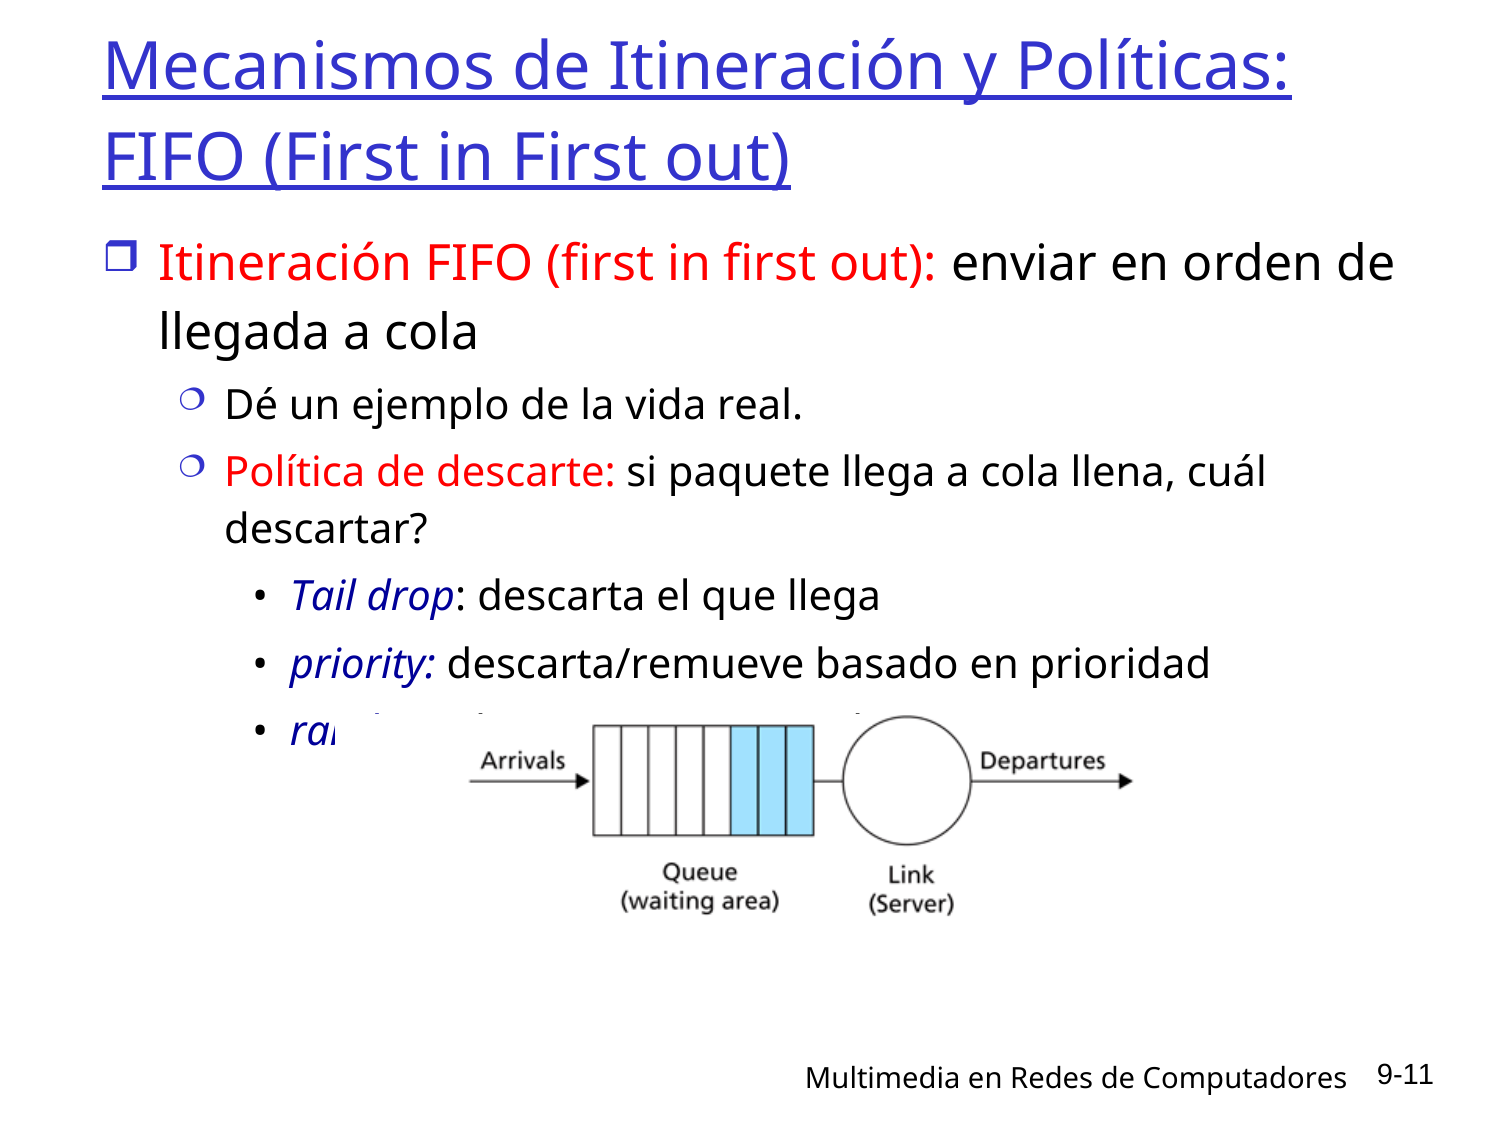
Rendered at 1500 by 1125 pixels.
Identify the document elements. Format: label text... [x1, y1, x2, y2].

picture [335, 714, 1137, 933]
title Mecanismos de Itineración y Políticas: FIFO (First in First out) [87, 23, 1363, 195]
list Itineración FIFO (first in first out): enviar en orden de llegada a cola Dé un ejemplo de la vida real. Política de descarte: si paquete llega a cola llena, cuál descartar? Tail drop: descarta el que llega priority: descarta/remueve basado en prioridad random: descarta/remueve aleatoriamente [87, 219, 1443, 710]
